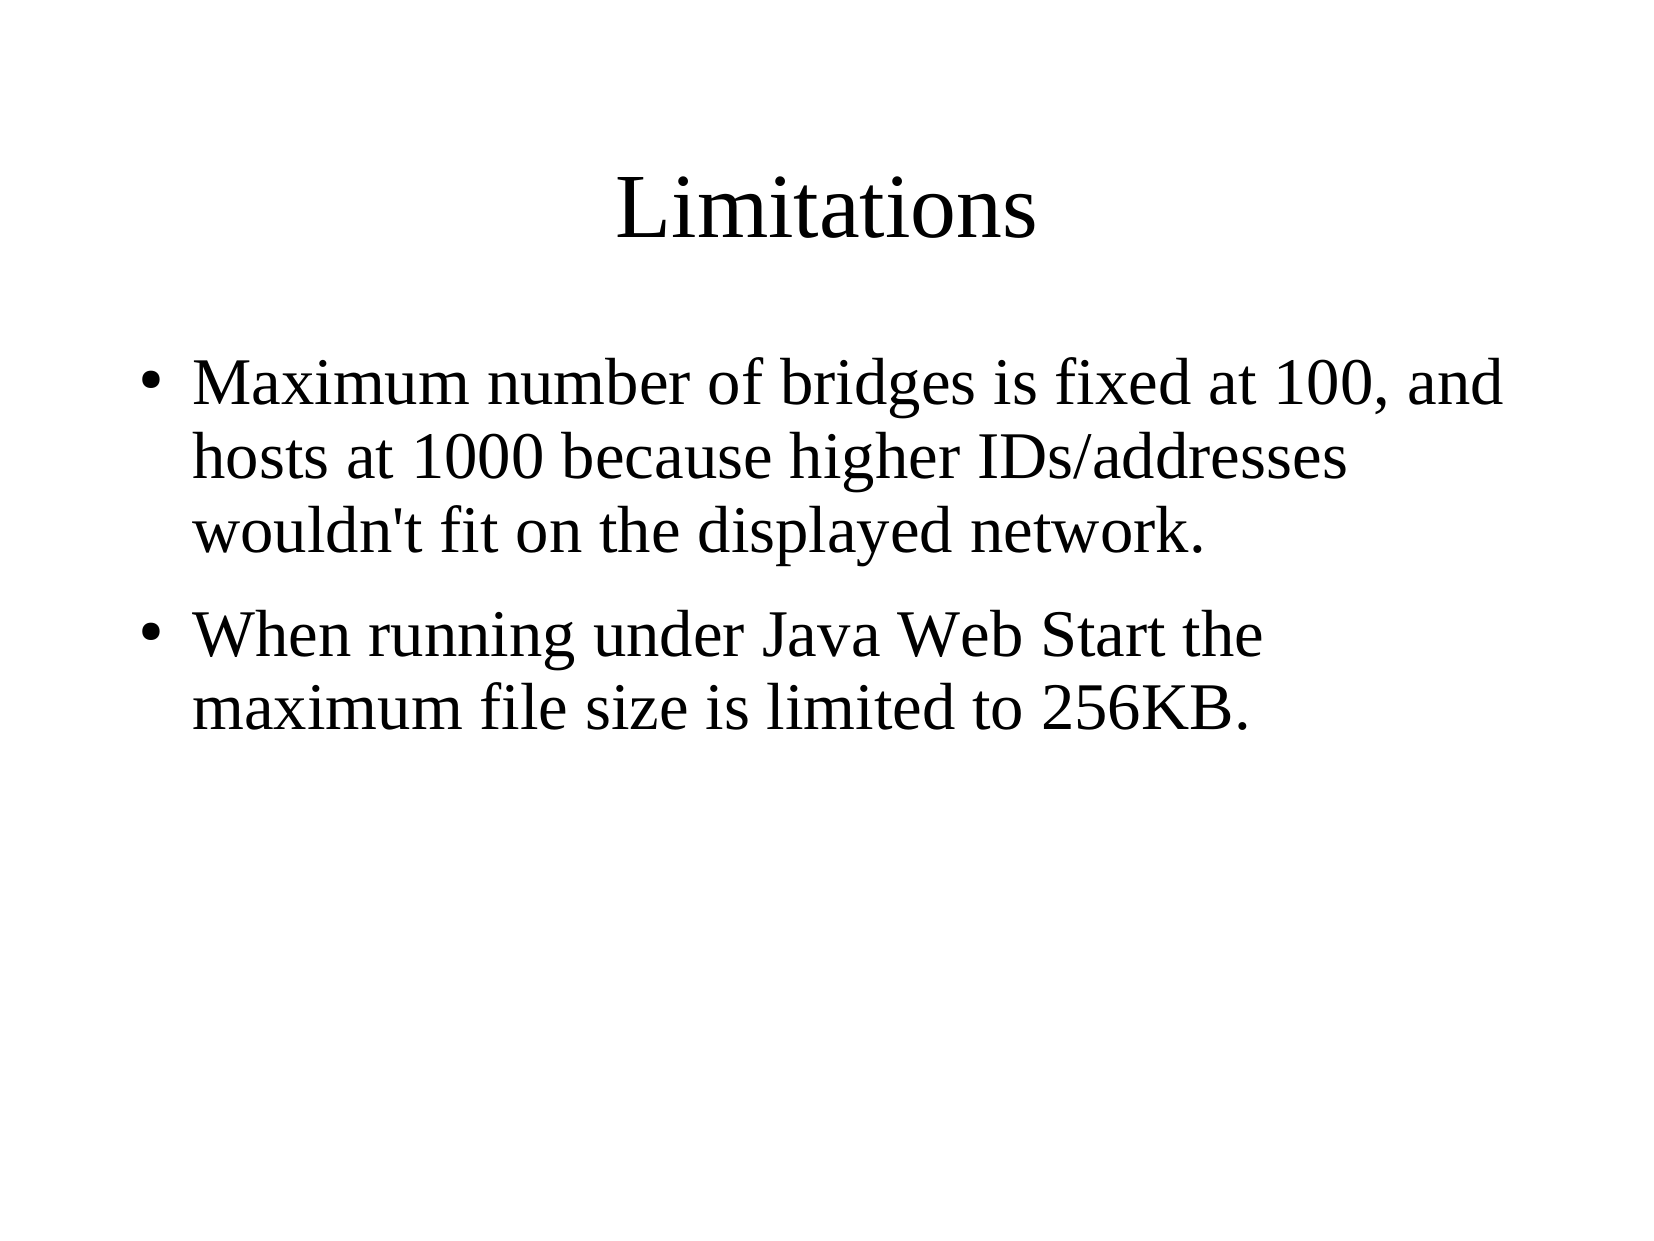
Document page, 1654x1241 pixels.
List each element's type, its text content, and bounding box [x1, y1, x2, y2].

list Maximum number of bridges is fixed at 100, and hosts at 1000 because higher IDs/addresses wouldn't fit on the displayed network. When running under Java Web Start the maximum file size is limited to 256KB. [121, 344, 1534, 1127]
title Limitations [121, 102, 1534, 311]
